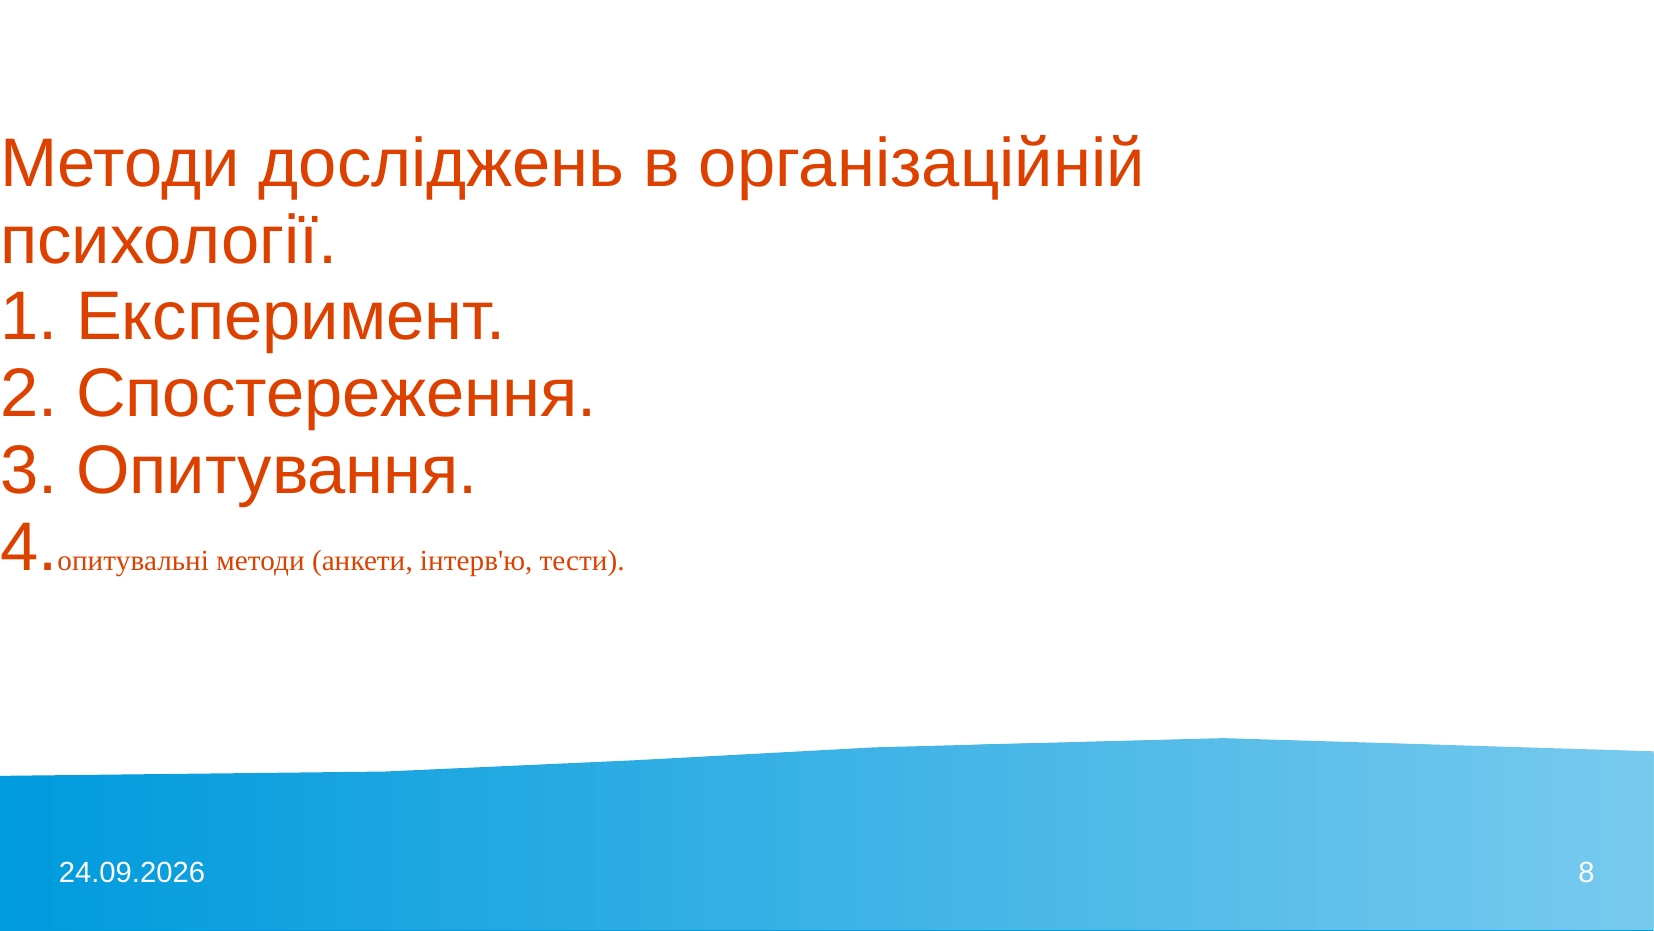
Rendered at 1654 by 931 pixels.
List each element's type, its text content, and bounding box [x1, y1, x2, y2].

title Методи досліджень в організаційній психології. 1. Експеримент. 2. Спостереження. 3. Опитування. 4.опитувальні методи (анкети, інтерв'ю, тести). [0, 124, 1477, 585]
